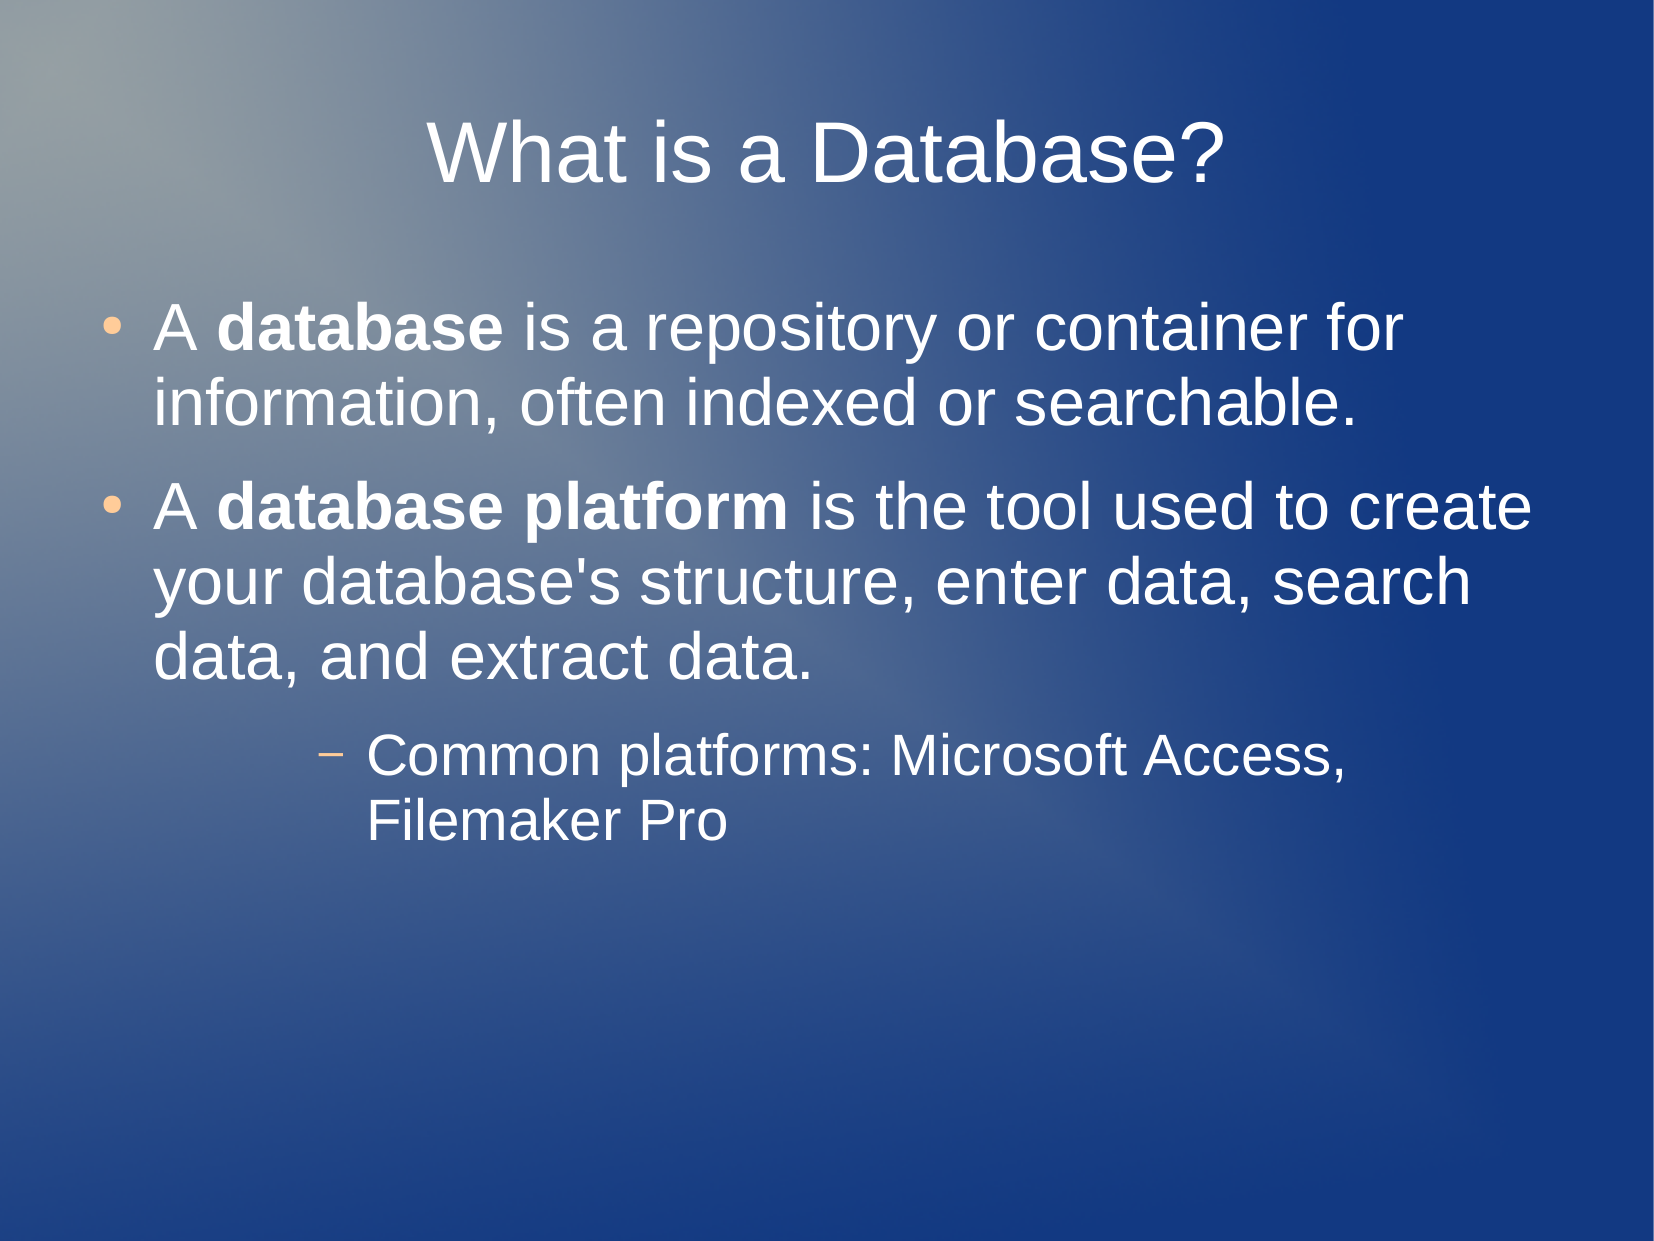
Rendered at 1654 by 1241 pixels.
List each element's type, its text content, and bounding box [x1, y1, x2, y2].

list A database is a repository or container for information, often indexed or searchable. A database platform is the tool used to create your database's structure, enter data, search data, and extract data. Common platforms: Microsoft Access, Filemaker Pro [82, 290, 1571, 1109]
picture [0, 0, 1654, 1241]
title What is a Database? [82, 49, 1571, 257]
